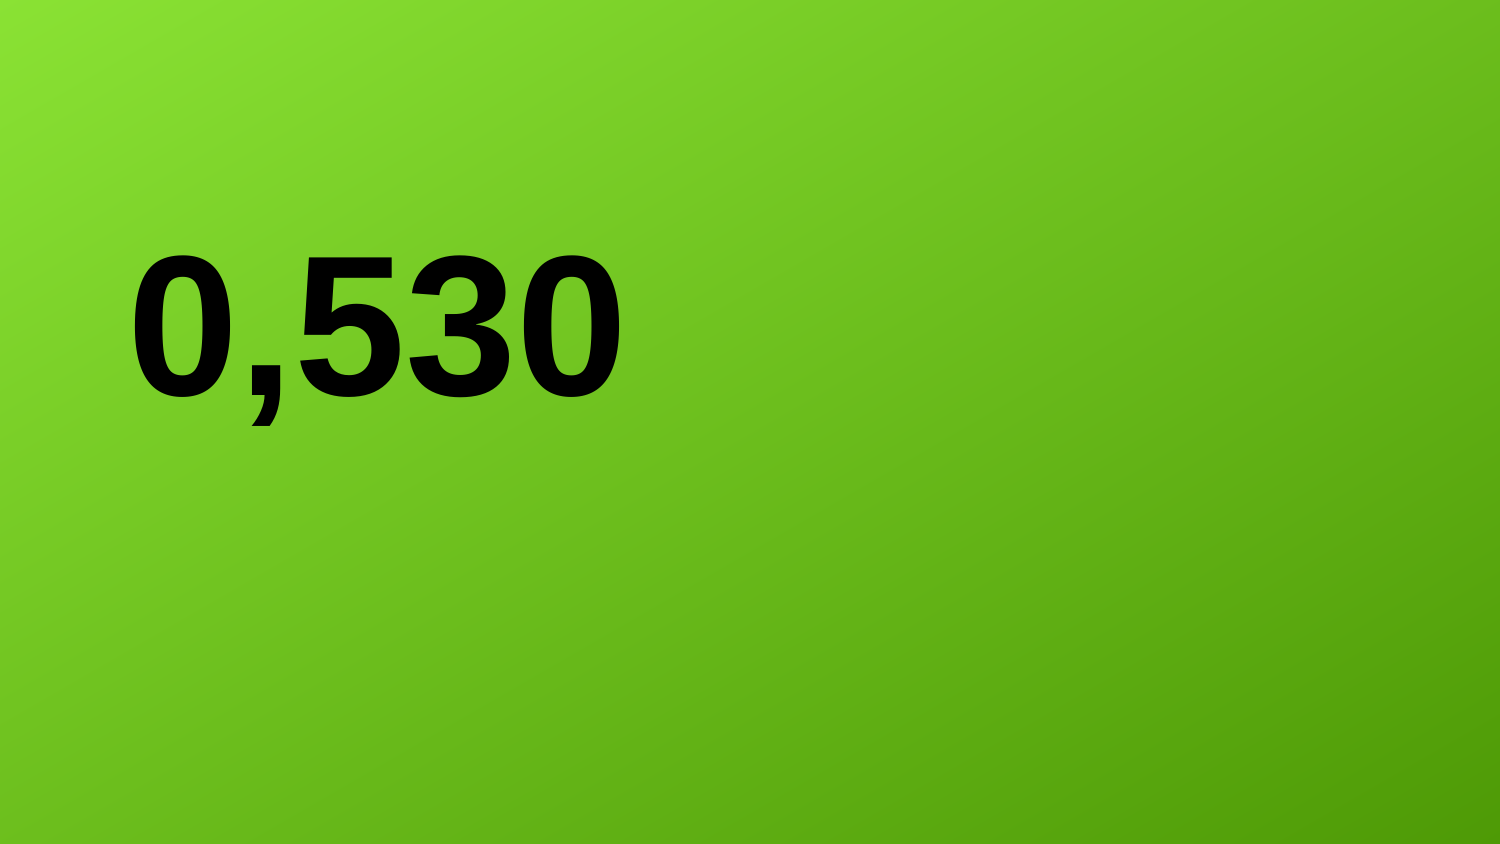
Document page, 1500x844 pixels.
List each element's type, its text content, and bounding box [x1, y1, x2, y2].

title 0,530 [112, 259, 1388, 450]
